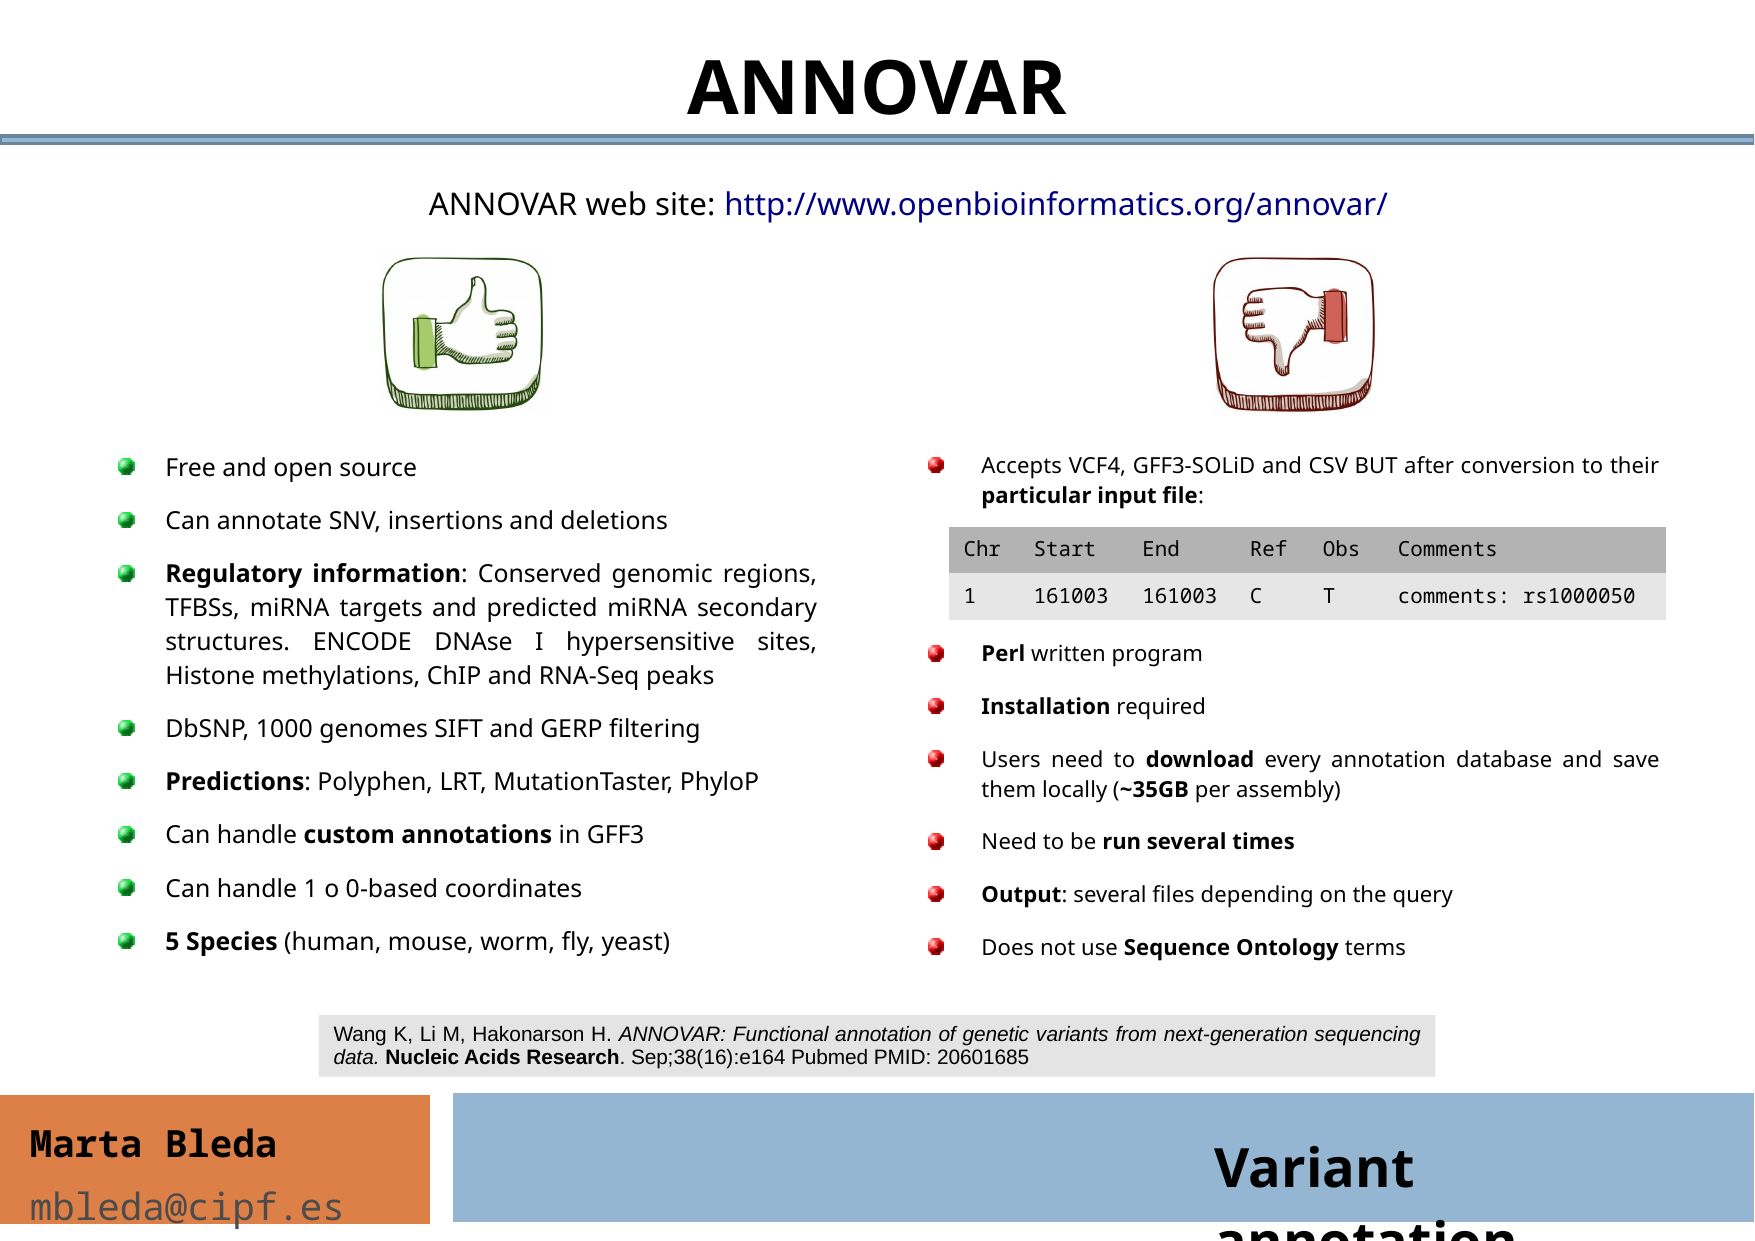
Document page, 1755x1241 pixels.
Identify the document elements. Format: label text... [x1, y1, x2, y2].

table_cell 161003 [1128, 573, 1235, 620]
table_header Start [1019, 527, 1128, 573]
table_cell 161003 [1019, 573, 1128, 620]
list Accepts VCF4, GFF3-SOLiD and CSV BUT after conversion to their particular input file: Perl written program Installation required Users need to download every annotation database and save them locally (~35GB per assembly) Need to be run several times Output: several files depending on the query Does not use Sequence Ontology terms [927, 449, 1661, 964]
table_header Obs [1308, 527, 1383, 573]
table_header Chr [949, 527, 1019, 573]
picture [1210, 254, 1377, 416]
text_box ANNOVAR [67, 27, 1688, 129]
text_box Variant annotation [1200, 1122, 1726, 1200]
table_header End [1128, 527, 1235, 573]
table_cell C [1235, 573, 1308, 620]
table_cell T [1308, 573, 1383, 620]
table_header Comments [1383, 527, 1666, 573]
table_header Ref [1235, 527, 1308, 573]
picture [377, 254, 547, 414]
text_box [0, 136, 1754, 144]
list Free and open source Can annotate SNV, insertions and deletions Regulatory information: Conserved genomic regions, TFBSs, miRNA targets and predicted miRNA secondary structures. ENCODE DNAse I hypersensitive sites, Histone methylations, ChIP and RNA-Seq peaks DbSNP, 1000 genomes SIFT and GERP filtering Predictions: Polyphen, LRT, MutationTaster, PhyloP Can handle custom annotations in GFF3 Can handle 1 o 0-based coordinates 5 Species (human, mouse, worm, fly, yeast) [118, 449, 818, 968]
text_box Wang K, Li M, Hakonarson H. ANNOVAR: Functional annotation of genetic variants from next-generation sequencing data. Nucleic Acids Research. Sep;38(16):e164 Pubmed PMID: 20601685 [318, 1015, 1436, 1077]
text_box Marta Bleda mbleda@cipf.es [15, 1110, 406, 1213]
table_cell 1 [949, 573, 1019, 620]
text_box ANNOVAR web site: http://www.openbioinformatics.org/annovar/ [414, 174, 1407, 226]
table_cell comments: rs1000050 [1383, 573, 1666, 620]
